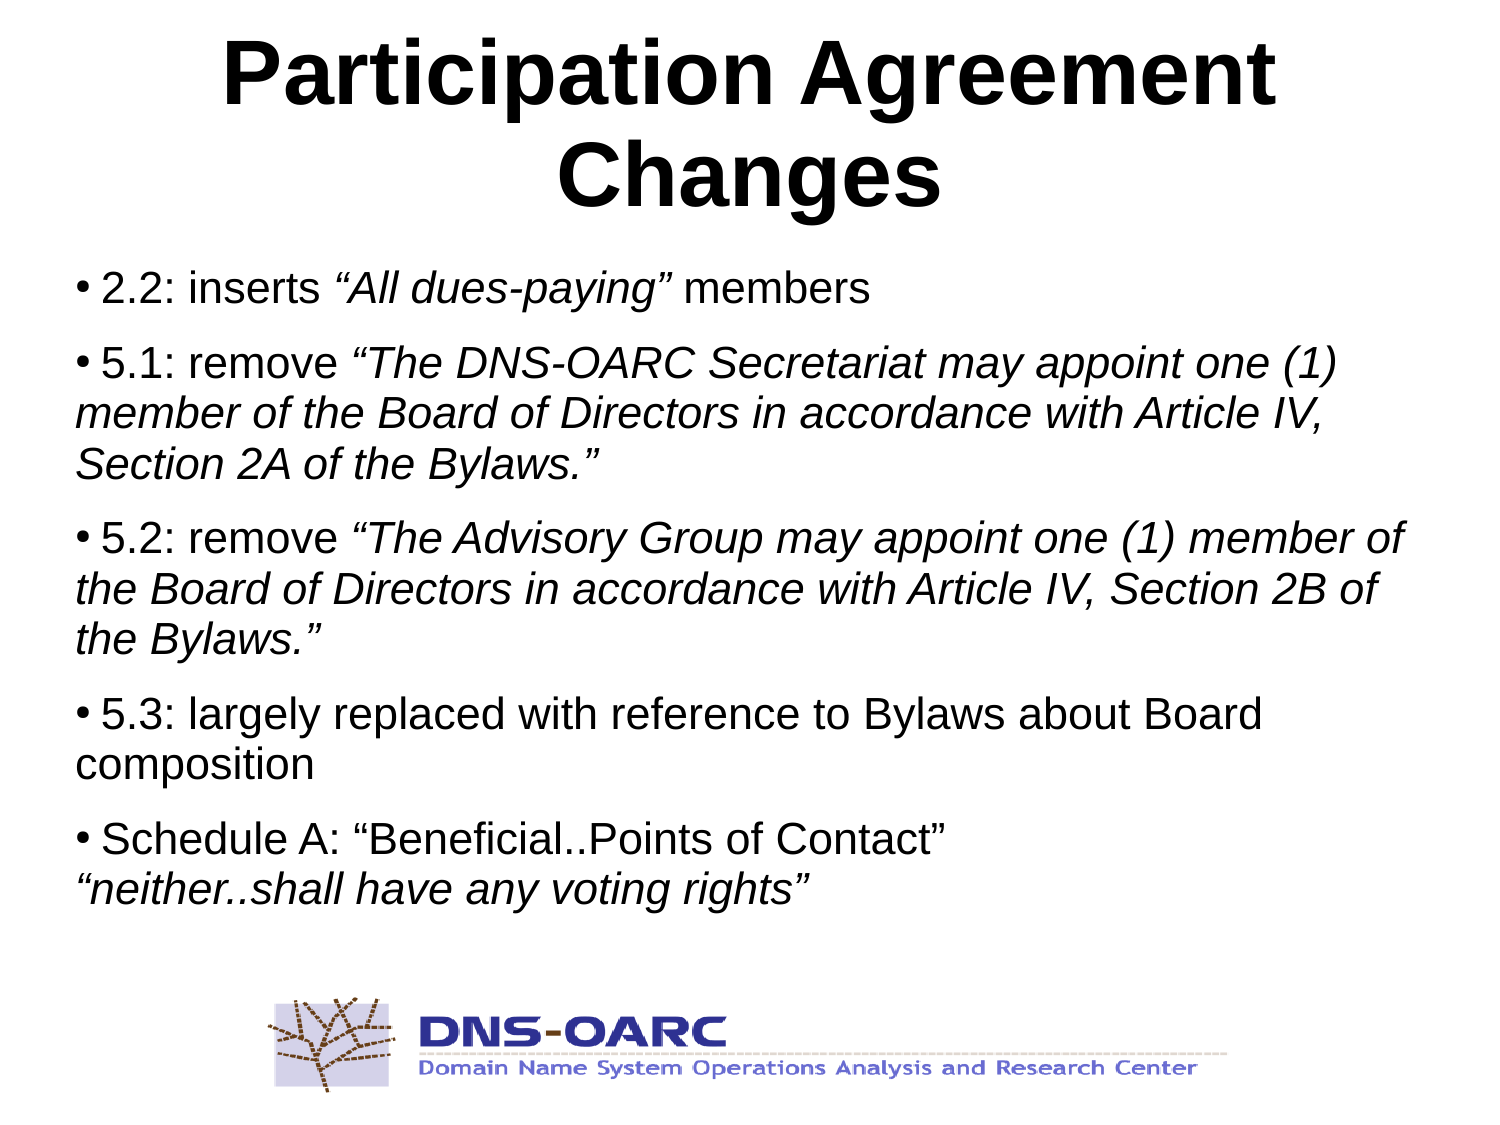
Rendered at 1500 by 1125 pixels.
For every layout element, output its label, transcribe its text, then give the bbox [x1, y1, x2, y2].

list 2.2: inserts “All dues-paying” members 5.1: remove “The DNS-OARC Secretariat may appoint one (1) member of the Board of Directors in accordance with Article IV, Section 2A of the Bylaws.” 5.2: remove “The Advisory Group may appoint one (1) member of the Board of Directors in accordance with Article IV, Section 2B of the Bylaws.” 5.3: largely replaced with reference to Bylaws about Board composition Schedule A: “Beneficial..Points of Contact” “neither..shall have any voting rights” [75, 263, 1425, 916]
picture [214, 991, 1259, 1099]
title Participation Agreement Changes [75, 21, 1426, 227]
